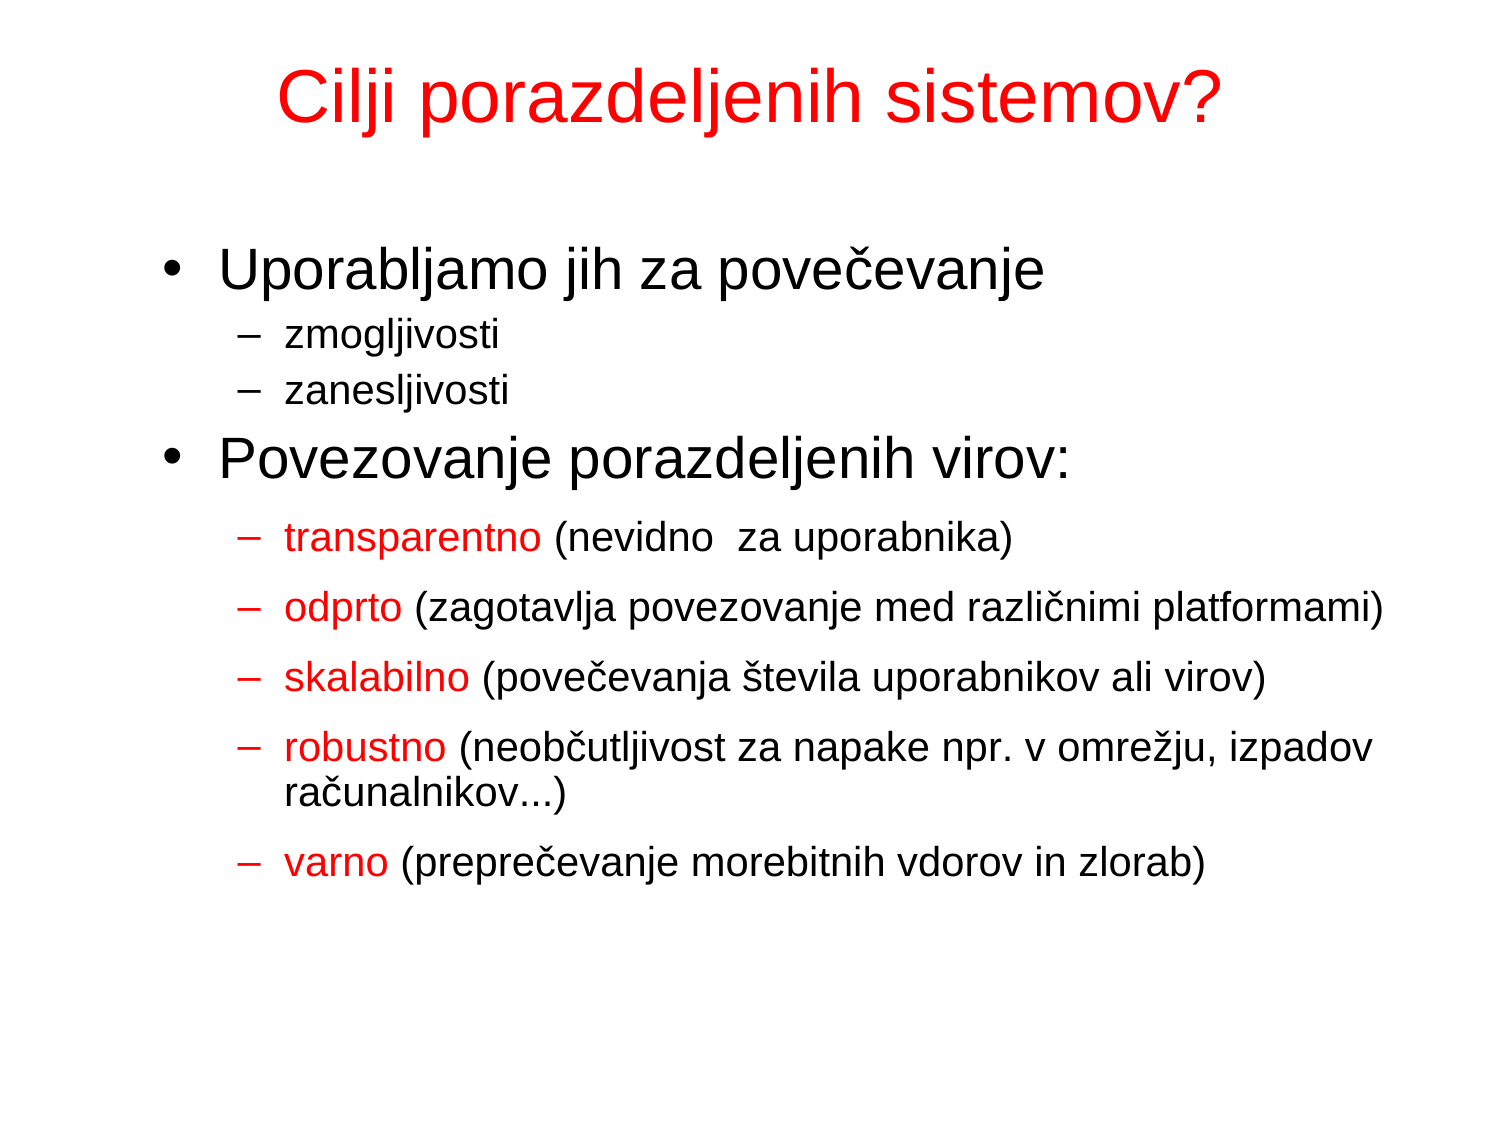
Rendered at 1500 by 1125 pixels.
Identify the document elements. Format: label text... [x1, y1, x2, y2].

text_box Uporabljamo jih za povečevanje zmogljivosti zanesljivosti Povezovanje porazdeljenih virov: transparentno (nevidno za uporabnika) odprto (zagotavlja povezovanje med različnimi platformami) skalabilno (povečevanja števila uporabnikov ali virov) robustno (neobčutljivost za napake npr. v omrežju, izpadov računalnikov...) varno (preprečevanje morebitnih vdorov in zlorab) [147, 231, 1436, 938]
title Cilji porazdeljenih sistemov? [0, 23, 1500, 161]
